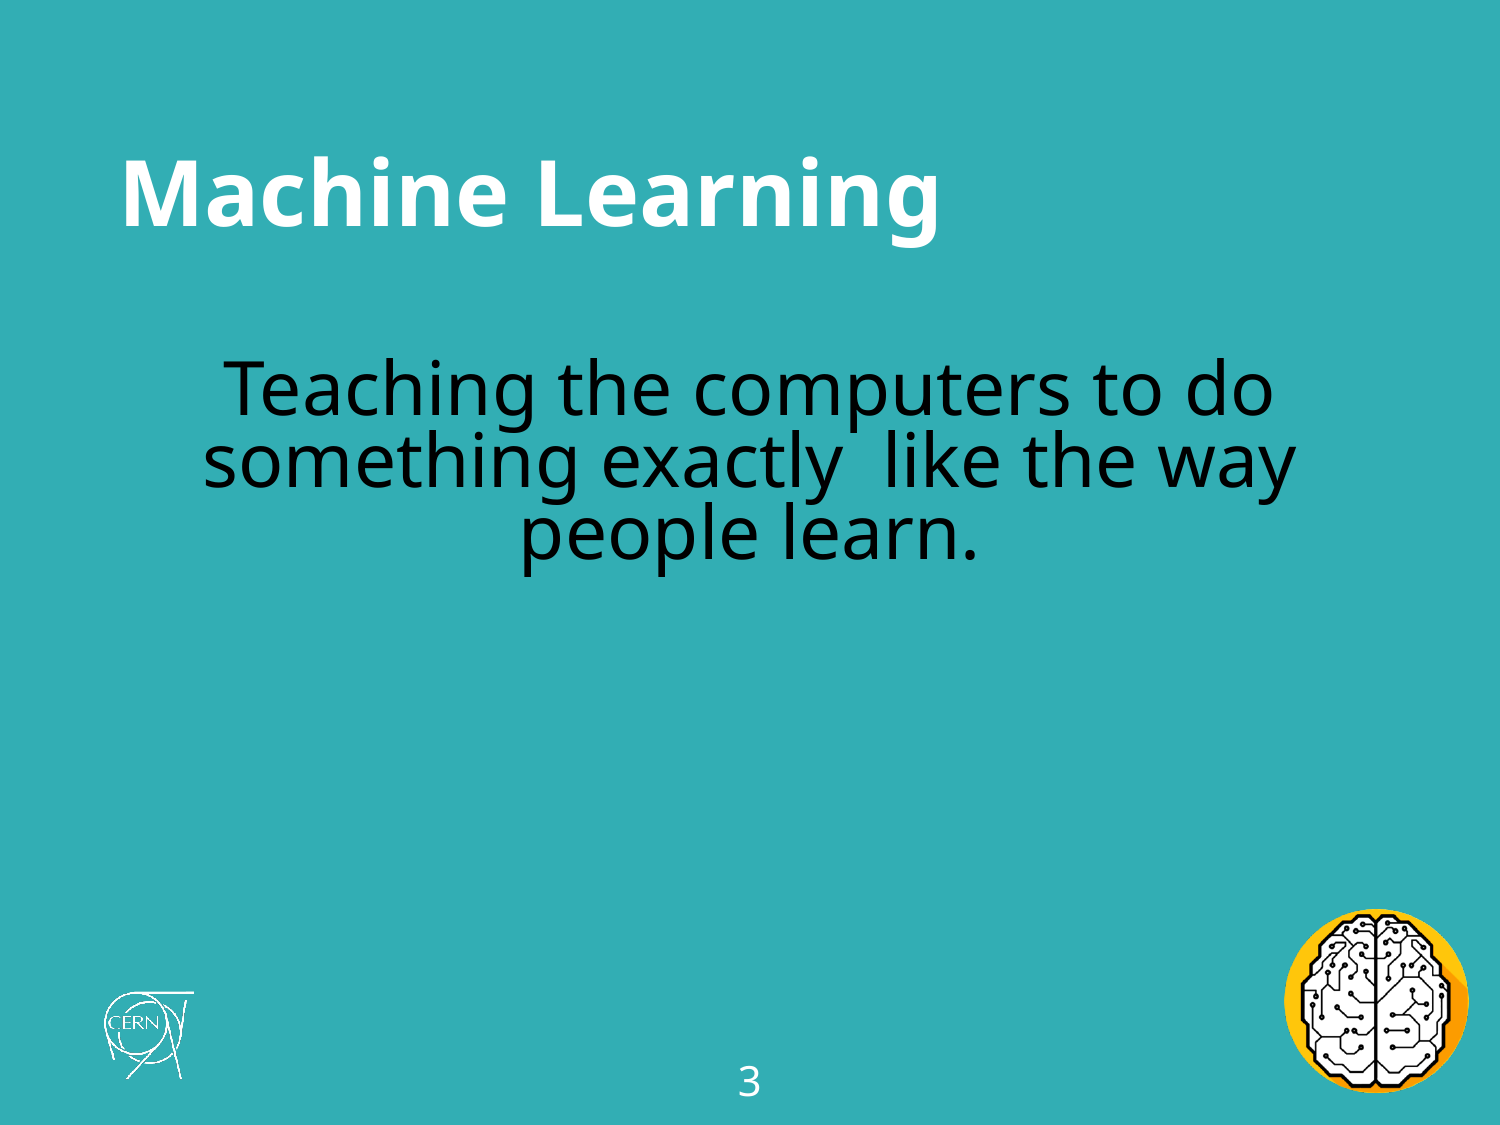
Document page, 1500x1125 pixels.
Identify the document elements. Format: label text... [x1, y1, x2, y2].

slide_number 3 [581, 1049, 919, 1110]
picture [1277, 902, 1474, 1099]
picture [103, 991, 195, 1080]
title Machine Learning [103, 130, 1397, 263]
list Teaching the computers to do something exactly like the way people learn. [103, 350, 1397, 836]
